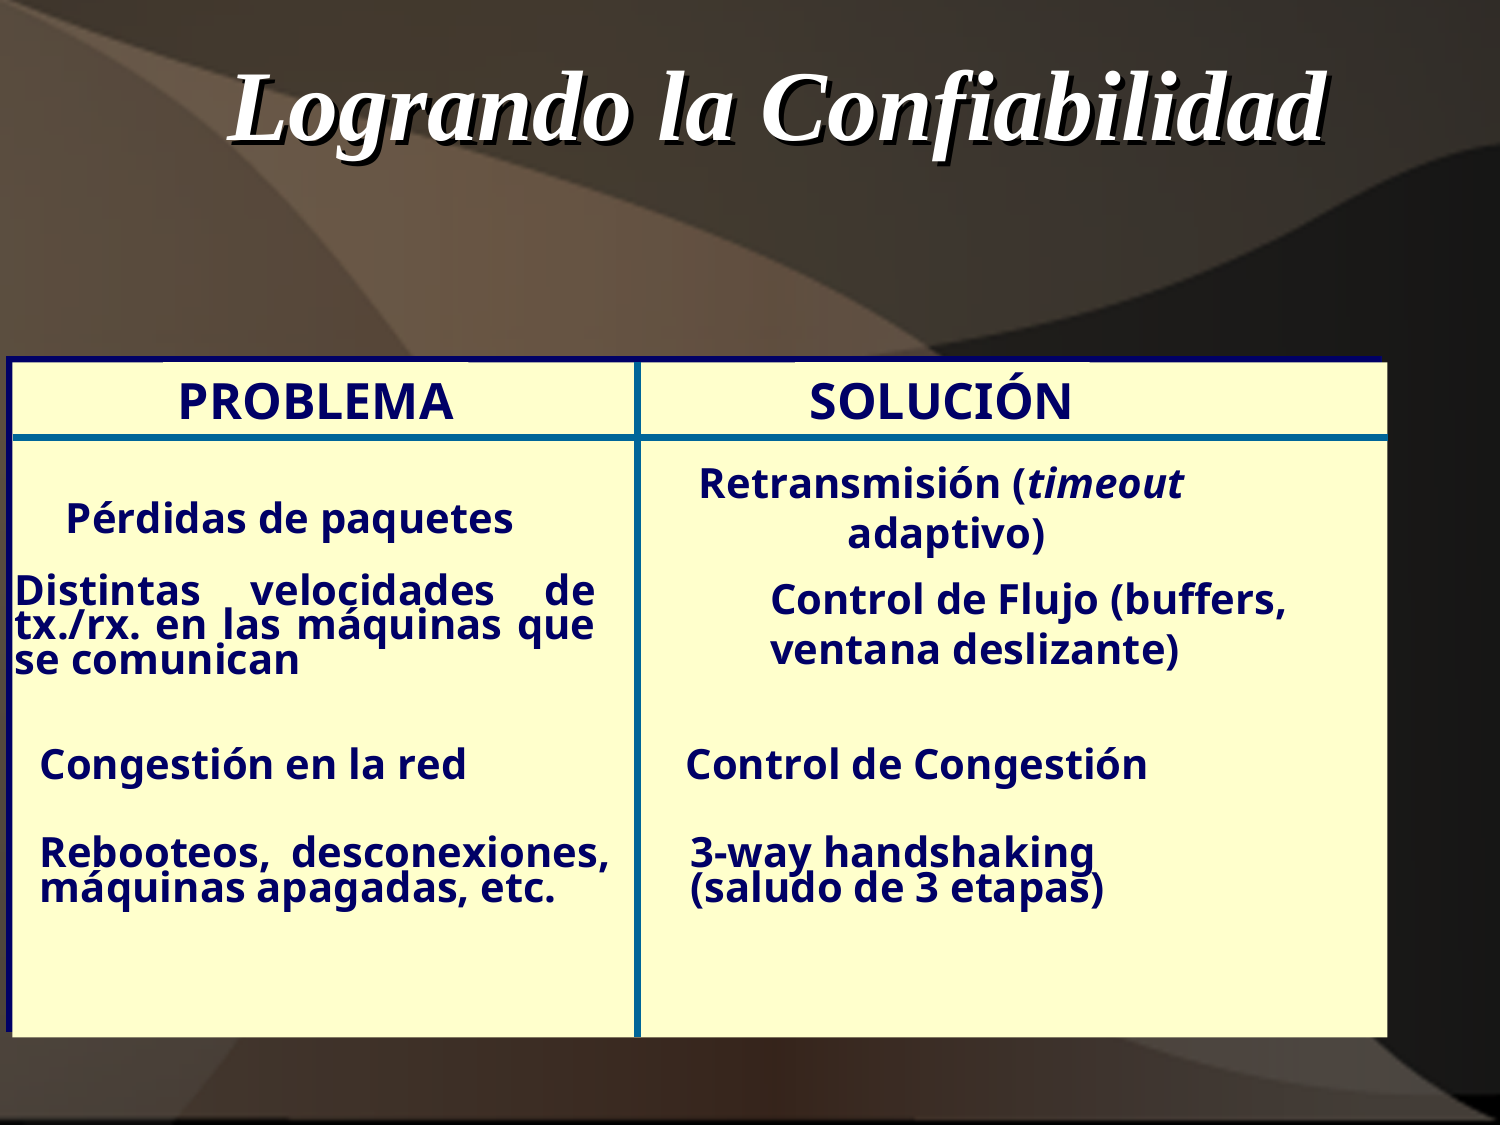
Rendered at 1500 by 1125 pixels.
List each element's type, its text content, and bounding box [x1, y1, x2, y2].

text_box PROBLEMA [163, 362, 469, 434]
text_box Rebooteos, desconexiones, máquinas apagadas, etc. [24, 831, 626, 918]
text_box [12, 435, 1388, 1038]
text_box [641, 362, 795, 434]
picture [0, 0, 1500, 1125]
text_box Distintas velocidades de tx./rx. en las máquinas que se comunican [0, 569, 611, 690]
text_box Logrando la Confiabilidad [177, 47, 1343, 168]
text_box Control de Flujo (buffers, ventana deslizante) [755, 564, 1314, 681]
text_box Congestión en la red [24, 729, 483, 796]
text_box [469, 362, 634, 434]
text_box [12, 362, 163, 434]
text_box SOLUCIÓN [795, 362, 1090, 434]
text_box 3-way handshaking (saludo de 3 etapas) [675, 831, 1122, 918]
text_box Control de Congestión [670, 729, 1165, 796]
text_box [1090, 362, 1388, 434]
text_box Pérdidas de paquetes [51, 483, 530, 550]
text_box Retransmisión (timeout adaptivo) [684, 449, 1210, 565]
